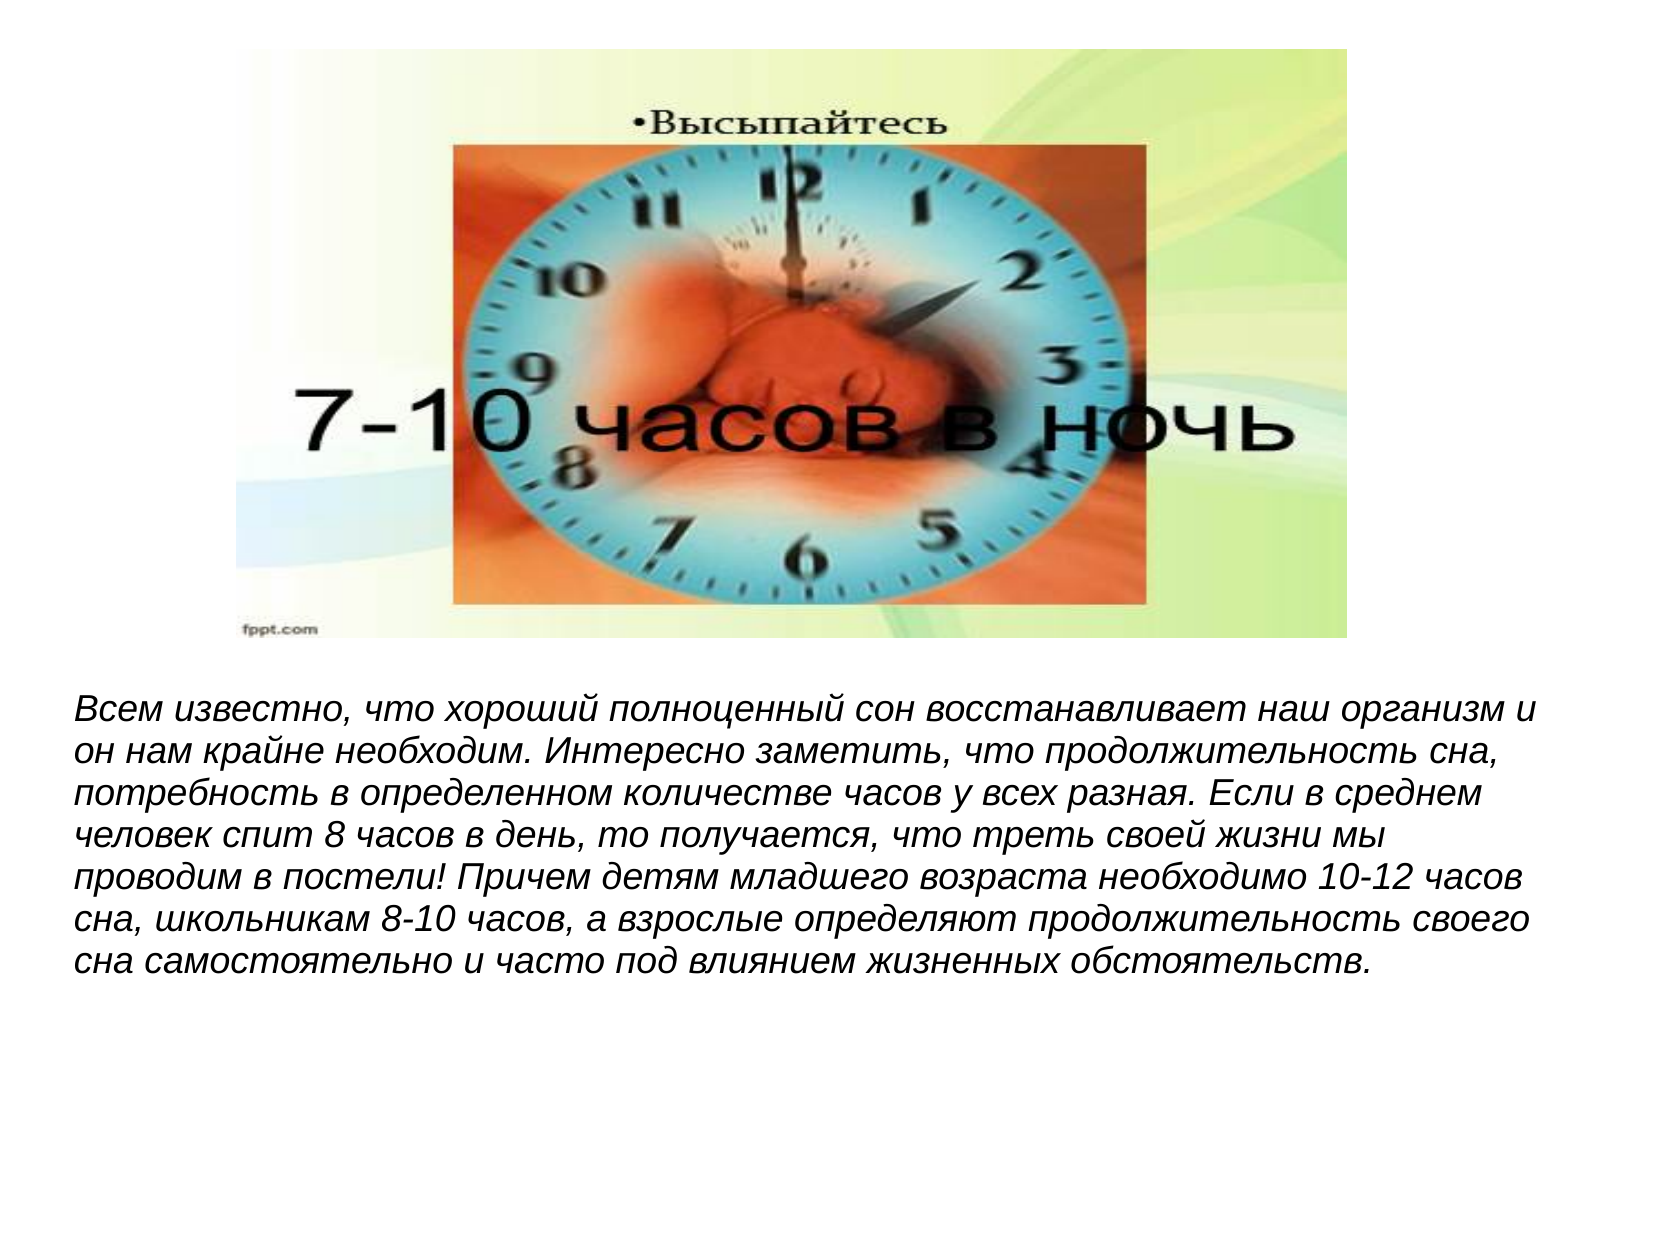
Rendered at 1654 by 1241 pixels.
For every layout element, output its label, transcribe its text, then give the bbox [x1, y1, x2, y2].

text_box Всем известно, что хороший полноценный сон восстанавливает наш организм и он нам крайне необходим. Интересно заметить, что продолжительность сна, потребность в определенном количестве часов у всех разная. Если в среднем человек спит 8 часов в день, то получается, что треть своей жизни мы проводим в постели! Причем детям младшего возраста необходимо 10-12 часов сна, школьникам 8-10 часов, а взрослые определяют продолжительность своего сна самостоятельно и часто под влиянием жизненных обстоятельств. [59, 470, 1571, 1109]
picture [236, 49, 1347, 470]
